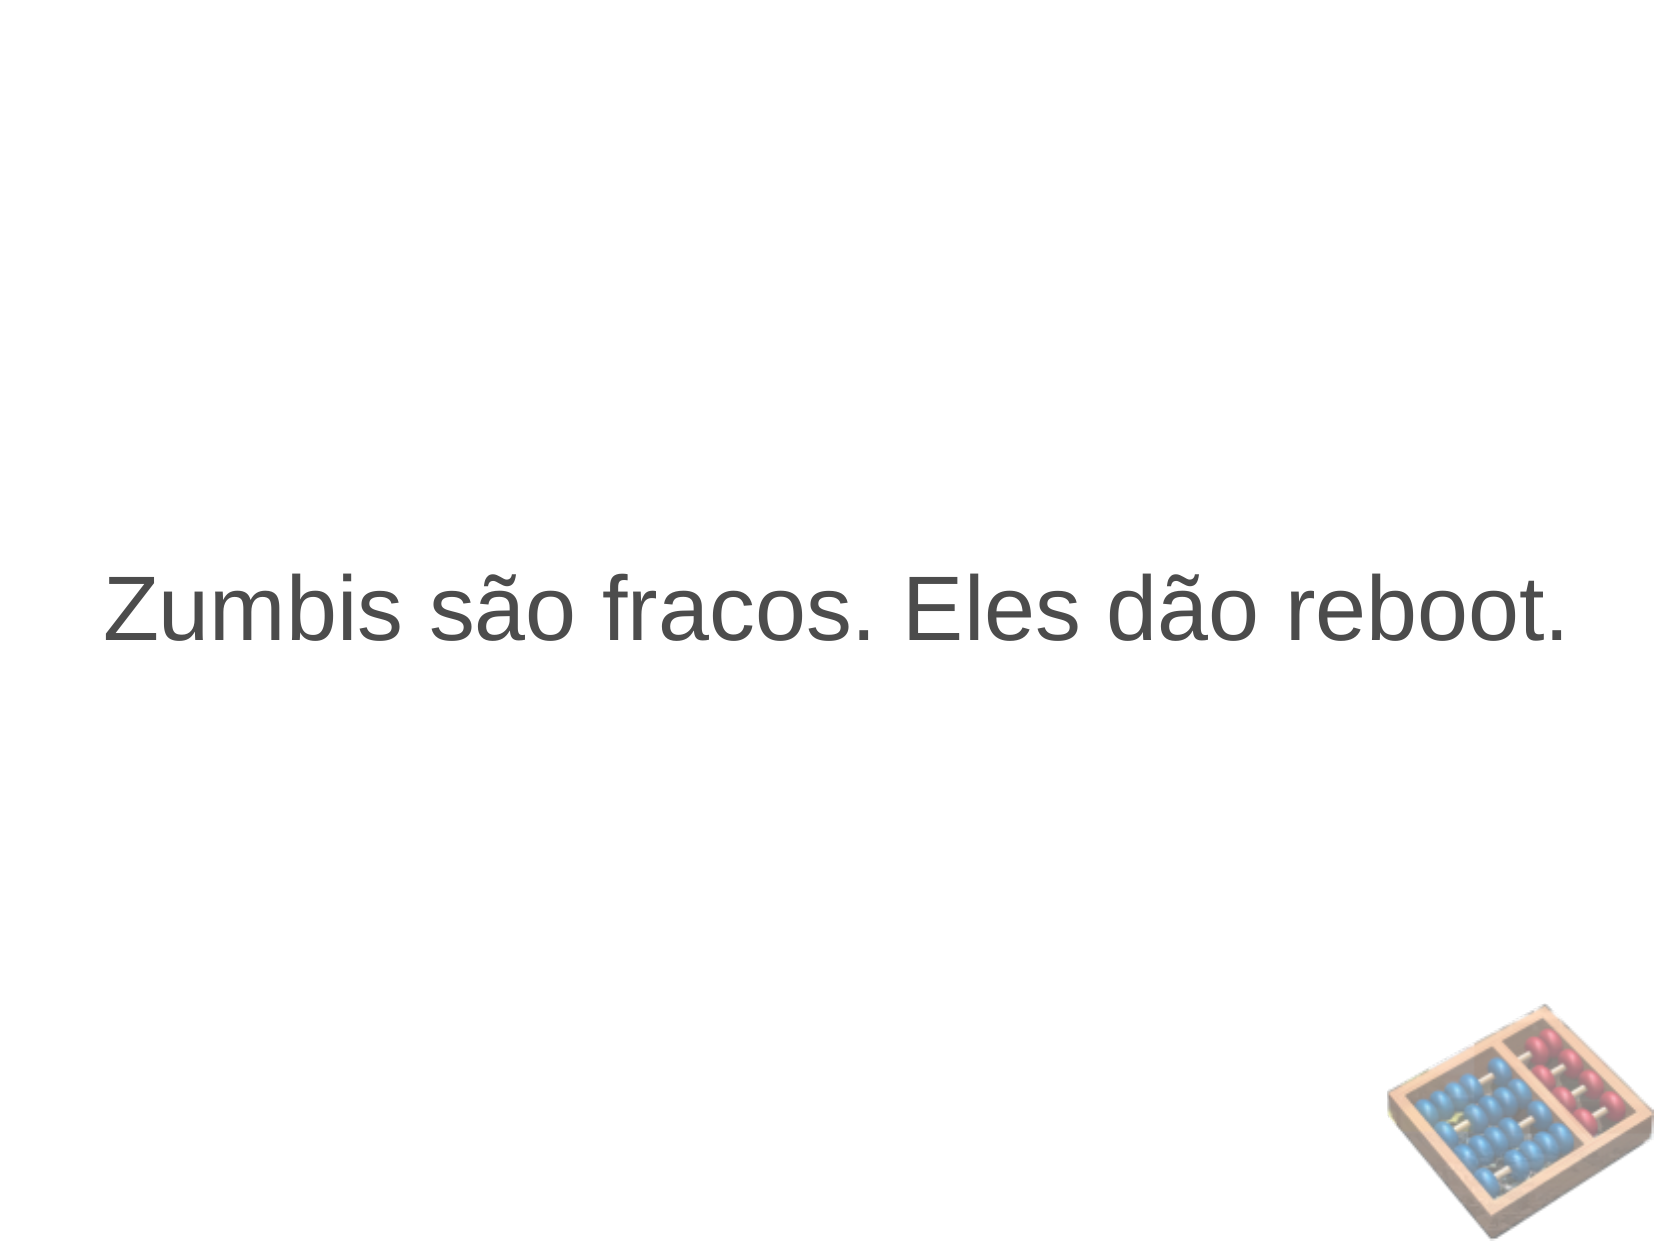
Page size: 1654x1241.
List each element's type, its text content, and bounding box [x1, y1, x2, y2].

title Zumbis são fracos. Eles dão reboot. [75, 505, 1601, 713]
